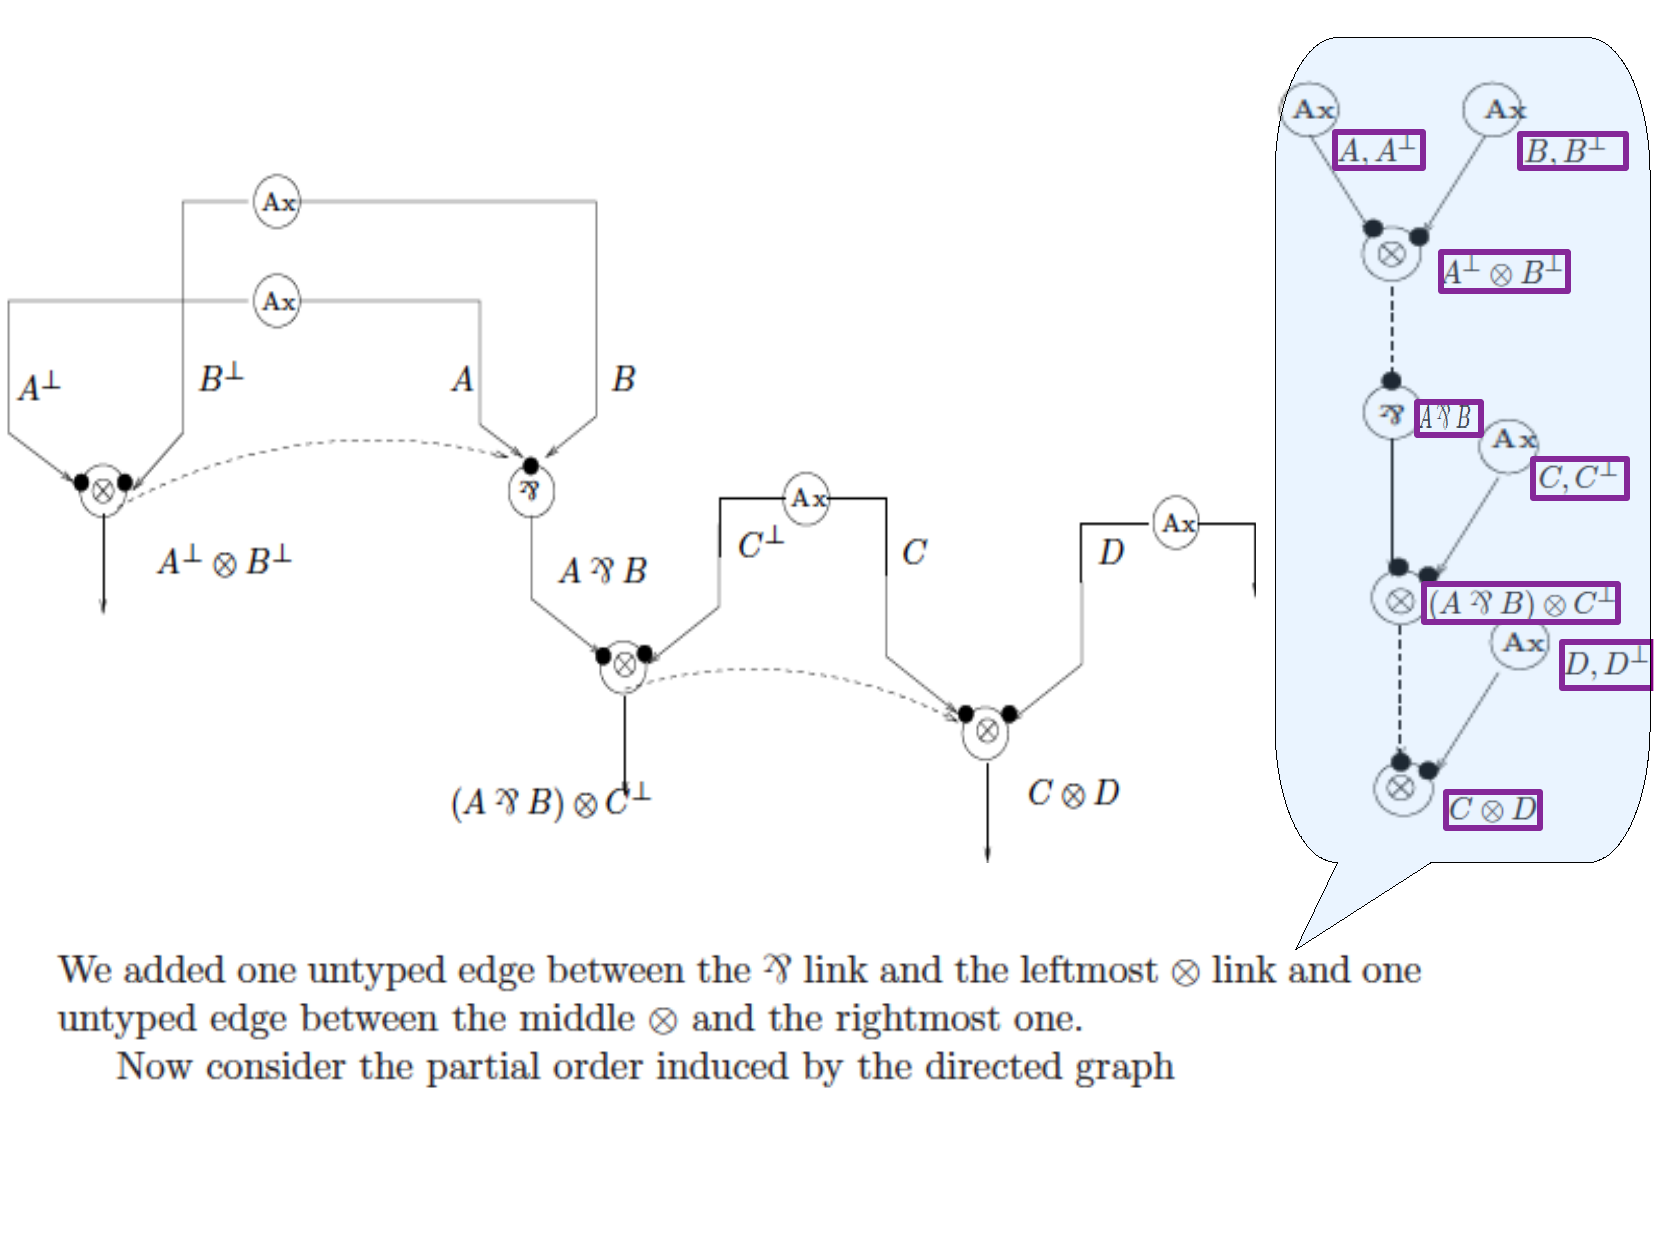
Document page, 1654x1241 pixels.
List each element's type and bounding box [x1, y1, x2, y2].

picture [0, 74, 1332, 863]
text_box [1275, 37, 1651, 950]
picture [37, 937, 1444, 1111]
